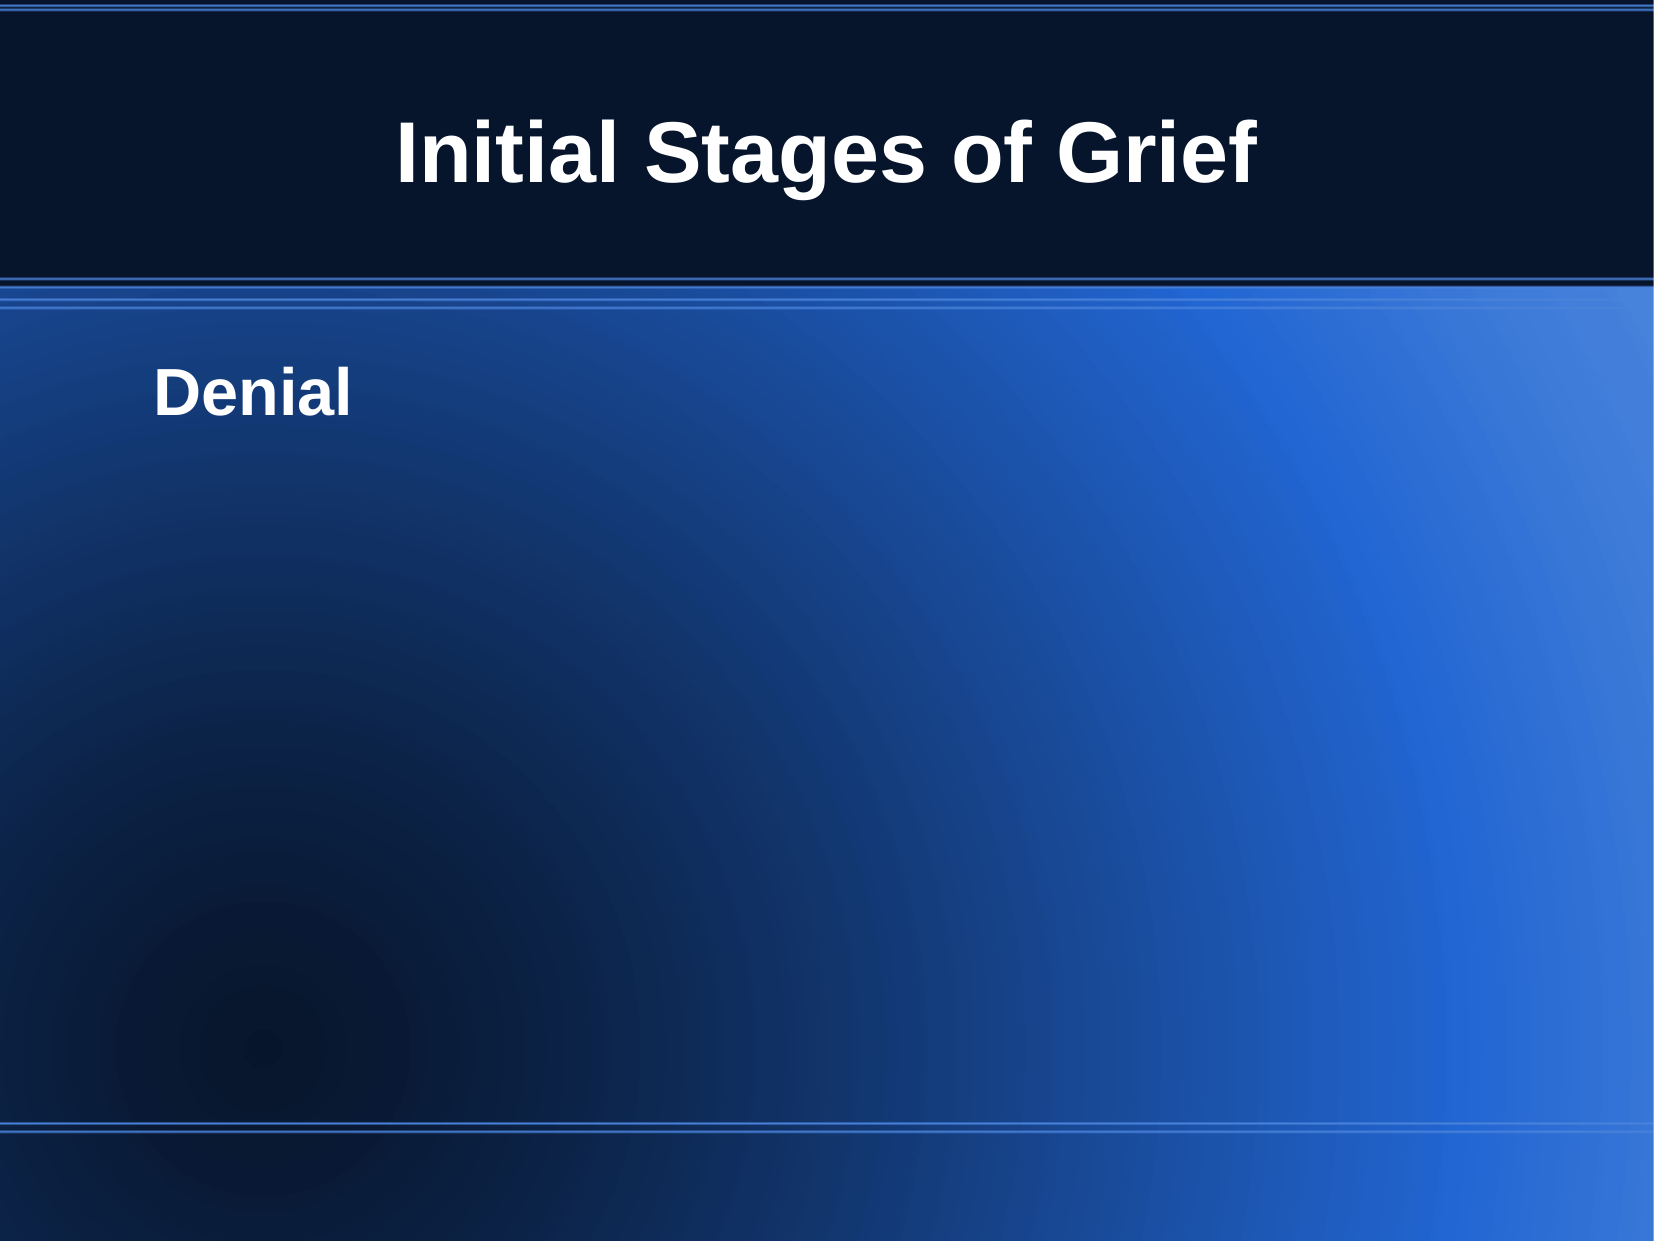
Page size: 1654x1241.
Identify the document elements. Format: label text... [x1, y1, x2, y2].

list Denial [82, 355, 1571, 1058]
picture [0, 0, 1654, 1241]
title Initial Stages of Grief [82, 49, 1571, 257]
